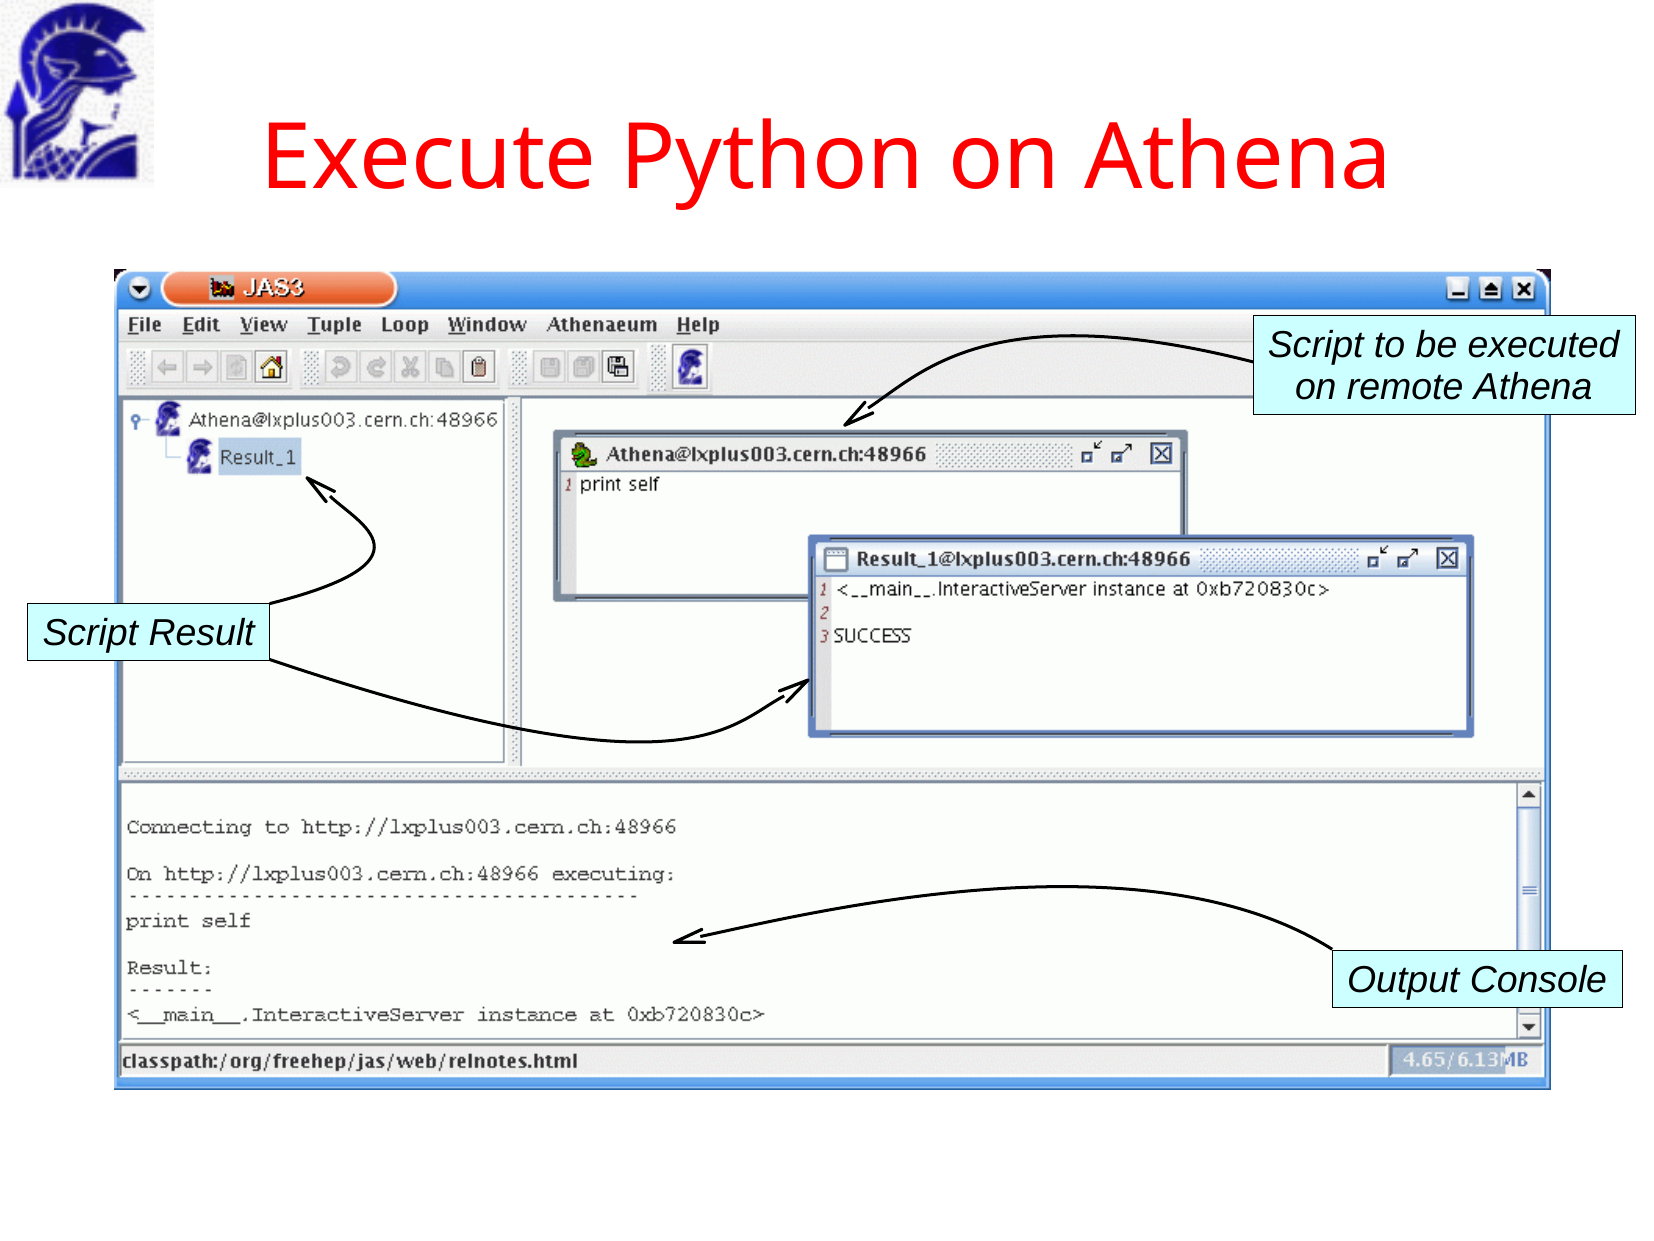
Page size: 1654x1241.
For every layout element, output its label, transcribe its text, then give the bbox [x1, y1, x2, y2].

text_box Output Console [1332, 950, 1623, 1008]
picture [114, 269, 1551, 1090]
title Execute Python on Athena [82, 49, 1571, 257]
text_box Script Result [27, 603, 270, 661]
text_box Script to be executed on remote Athena [1253, 315, 1636, 415]
picture [0, 0, 154, 188]
